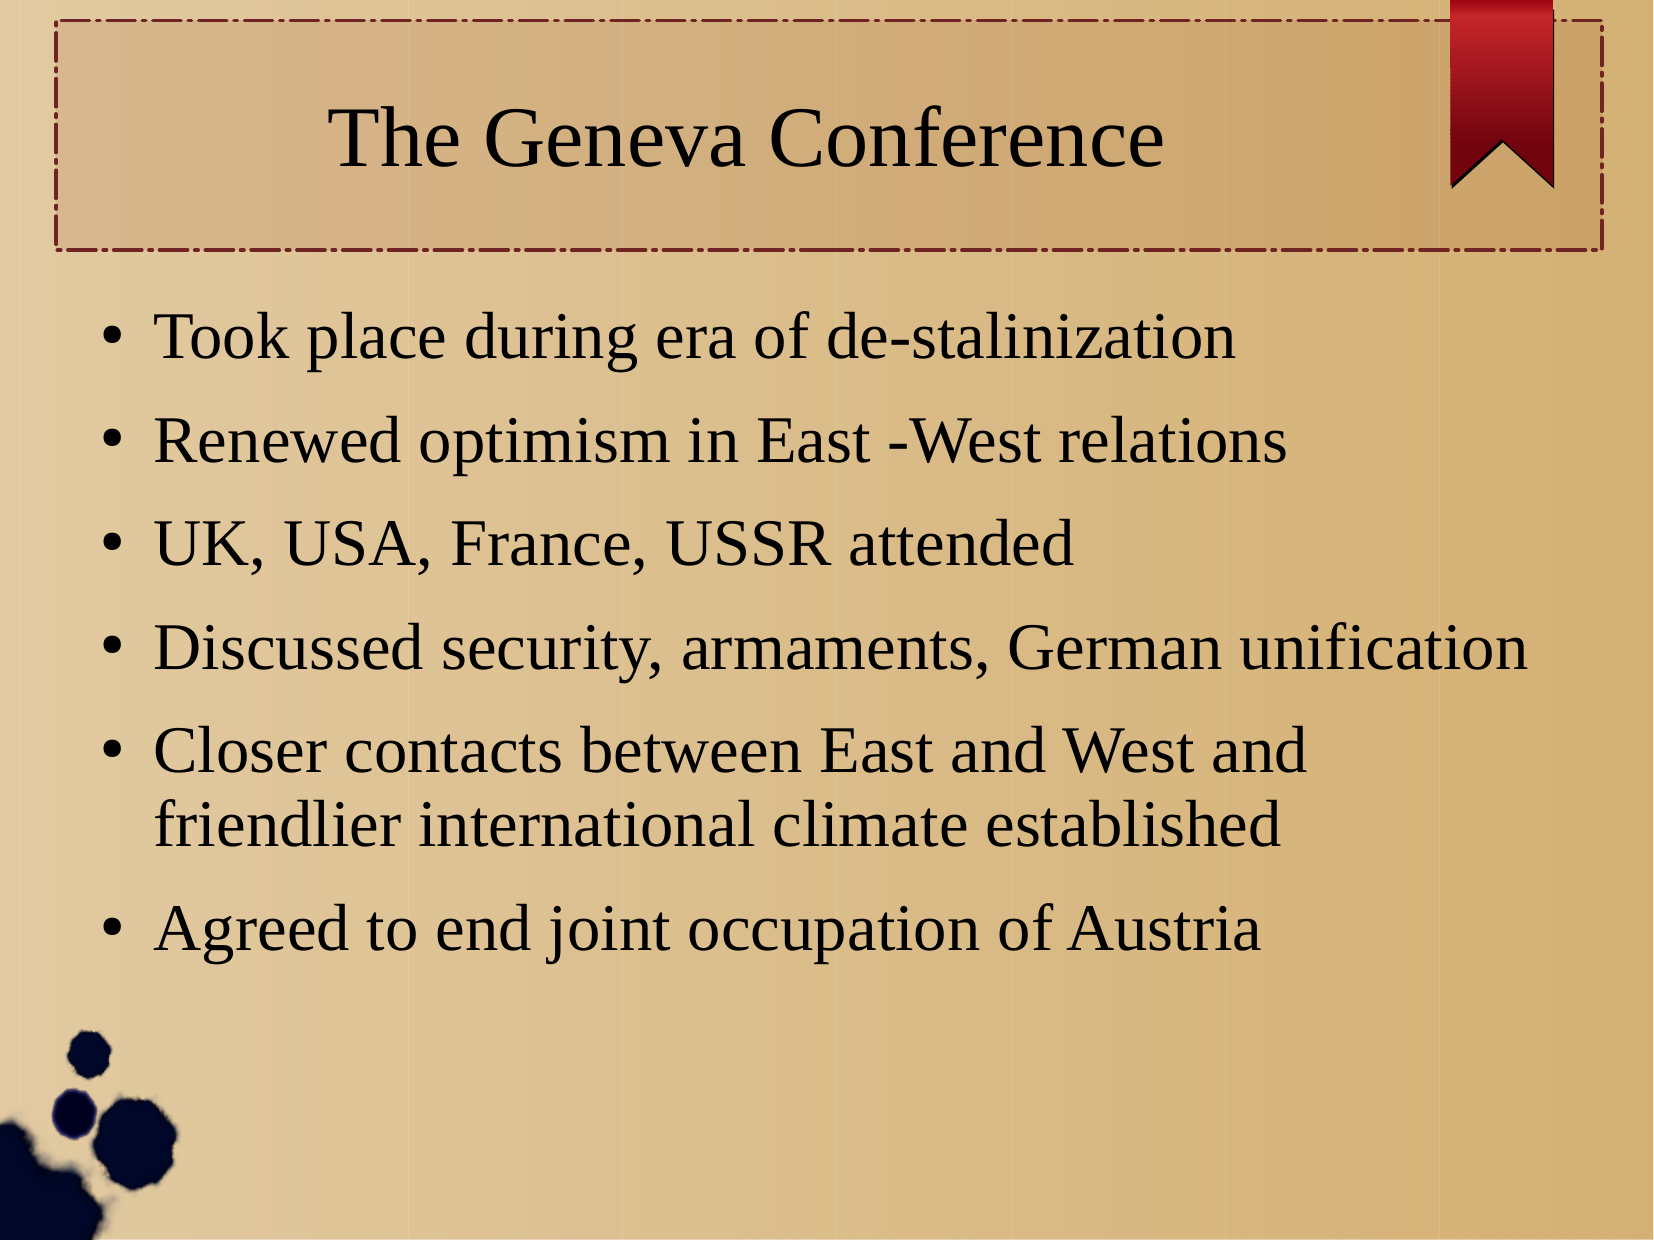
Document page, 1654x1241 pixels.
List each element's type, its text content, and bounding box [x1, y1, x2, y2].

list Took place during era of de-stalinization Renewed optimism in East -West relations UK, USA, France, USSR attended Discussed security, armaments, German unification Closer contacts between East and West and friendlier international climate established Agreed to end joint occupation of Austria [82, 299, 1571, 1019]
title The Geneva Conference [82, 47, 1412, 229]
